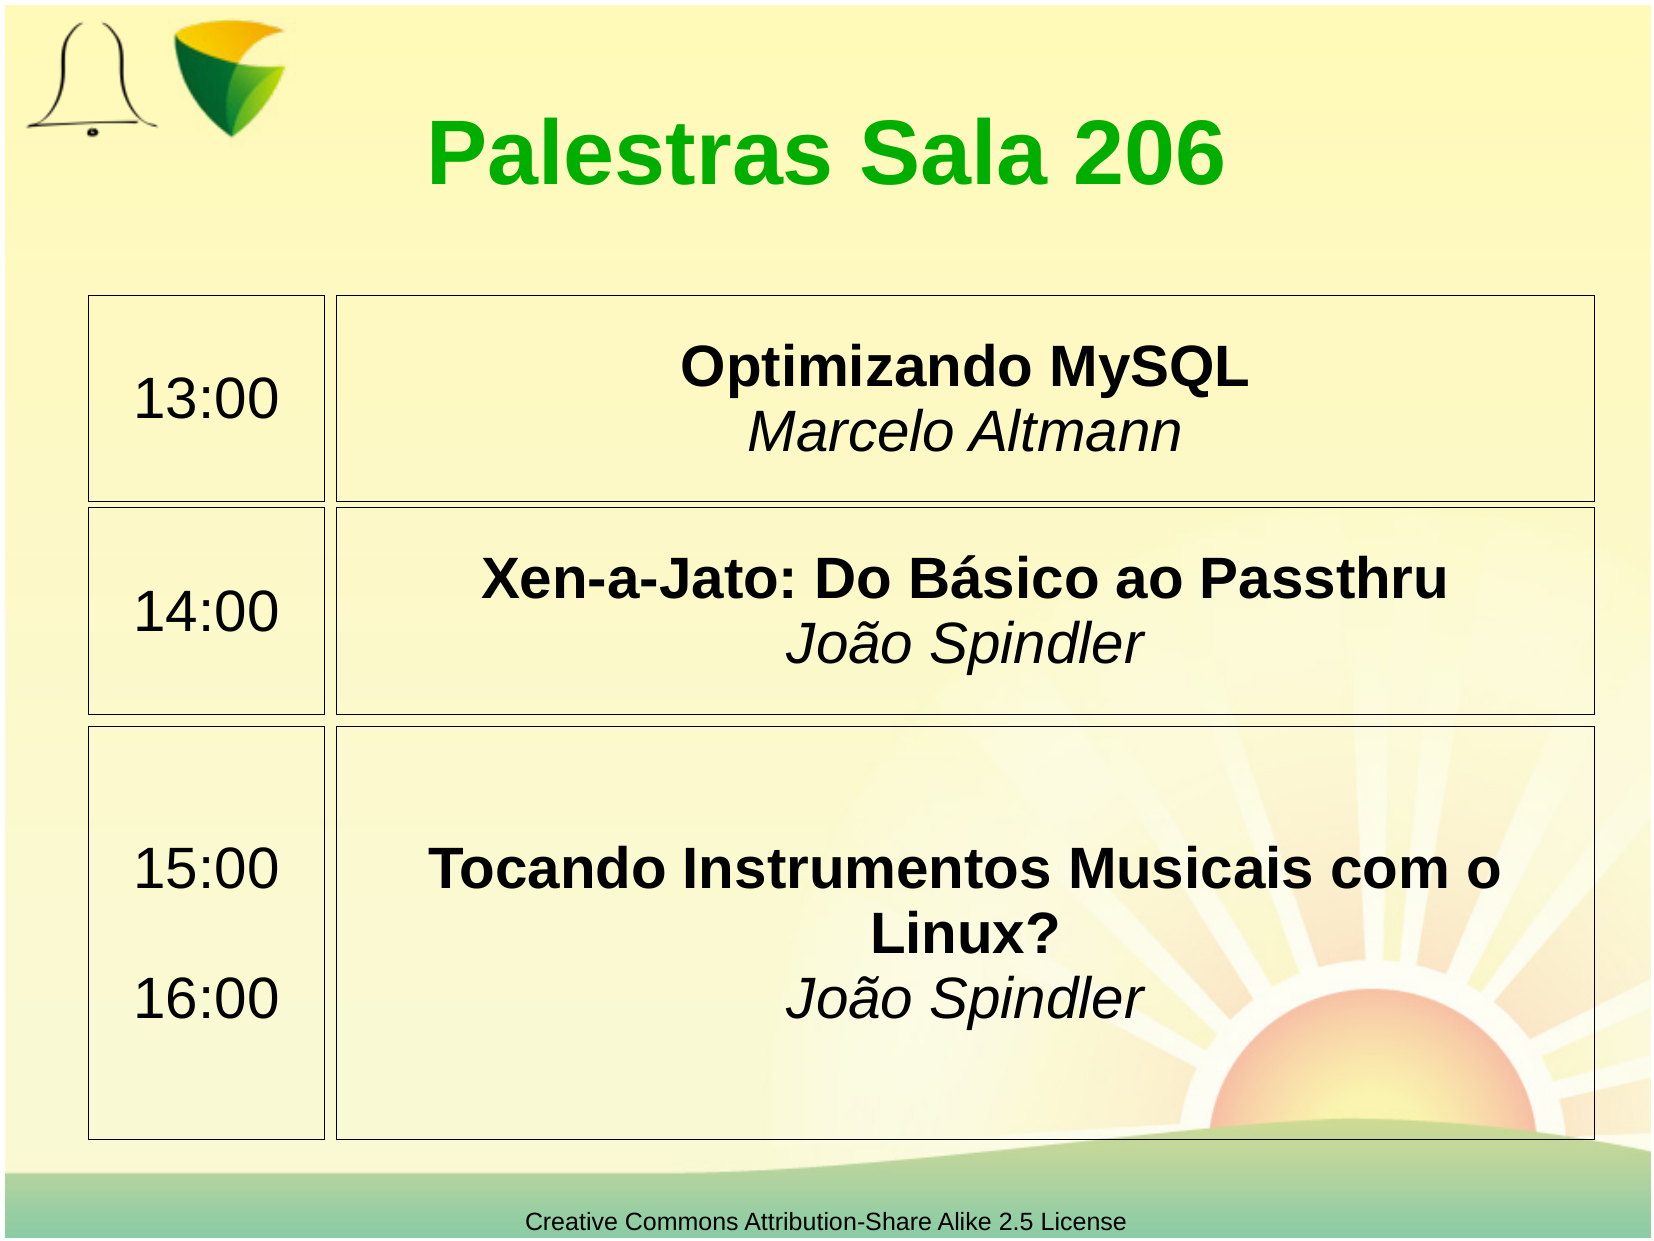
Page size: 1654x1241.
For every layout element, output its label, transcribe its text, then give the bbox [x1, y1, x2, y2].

text_box 14:00 [88, 507, 325, 715]
text_box Optimizando MySQL Marcelo Altmann [336, 295, 1595, 502]
text_box 13:00 [88, 295, 325, 502]
text_box Xen-a-Jato: Do Básico ao Passthru João Spindler [336, 507, 1595, 715]
text_box Tocando Instrumentos Musicais com o Linux? João Spindler [336, 726, 1595, 1140]
picture [5, 5, 1651, 1238]
text_box 15:00 16:00 [88, 726, 325, 1140]
title Palestras Sala 206 [82, 49, 1571, 257]
